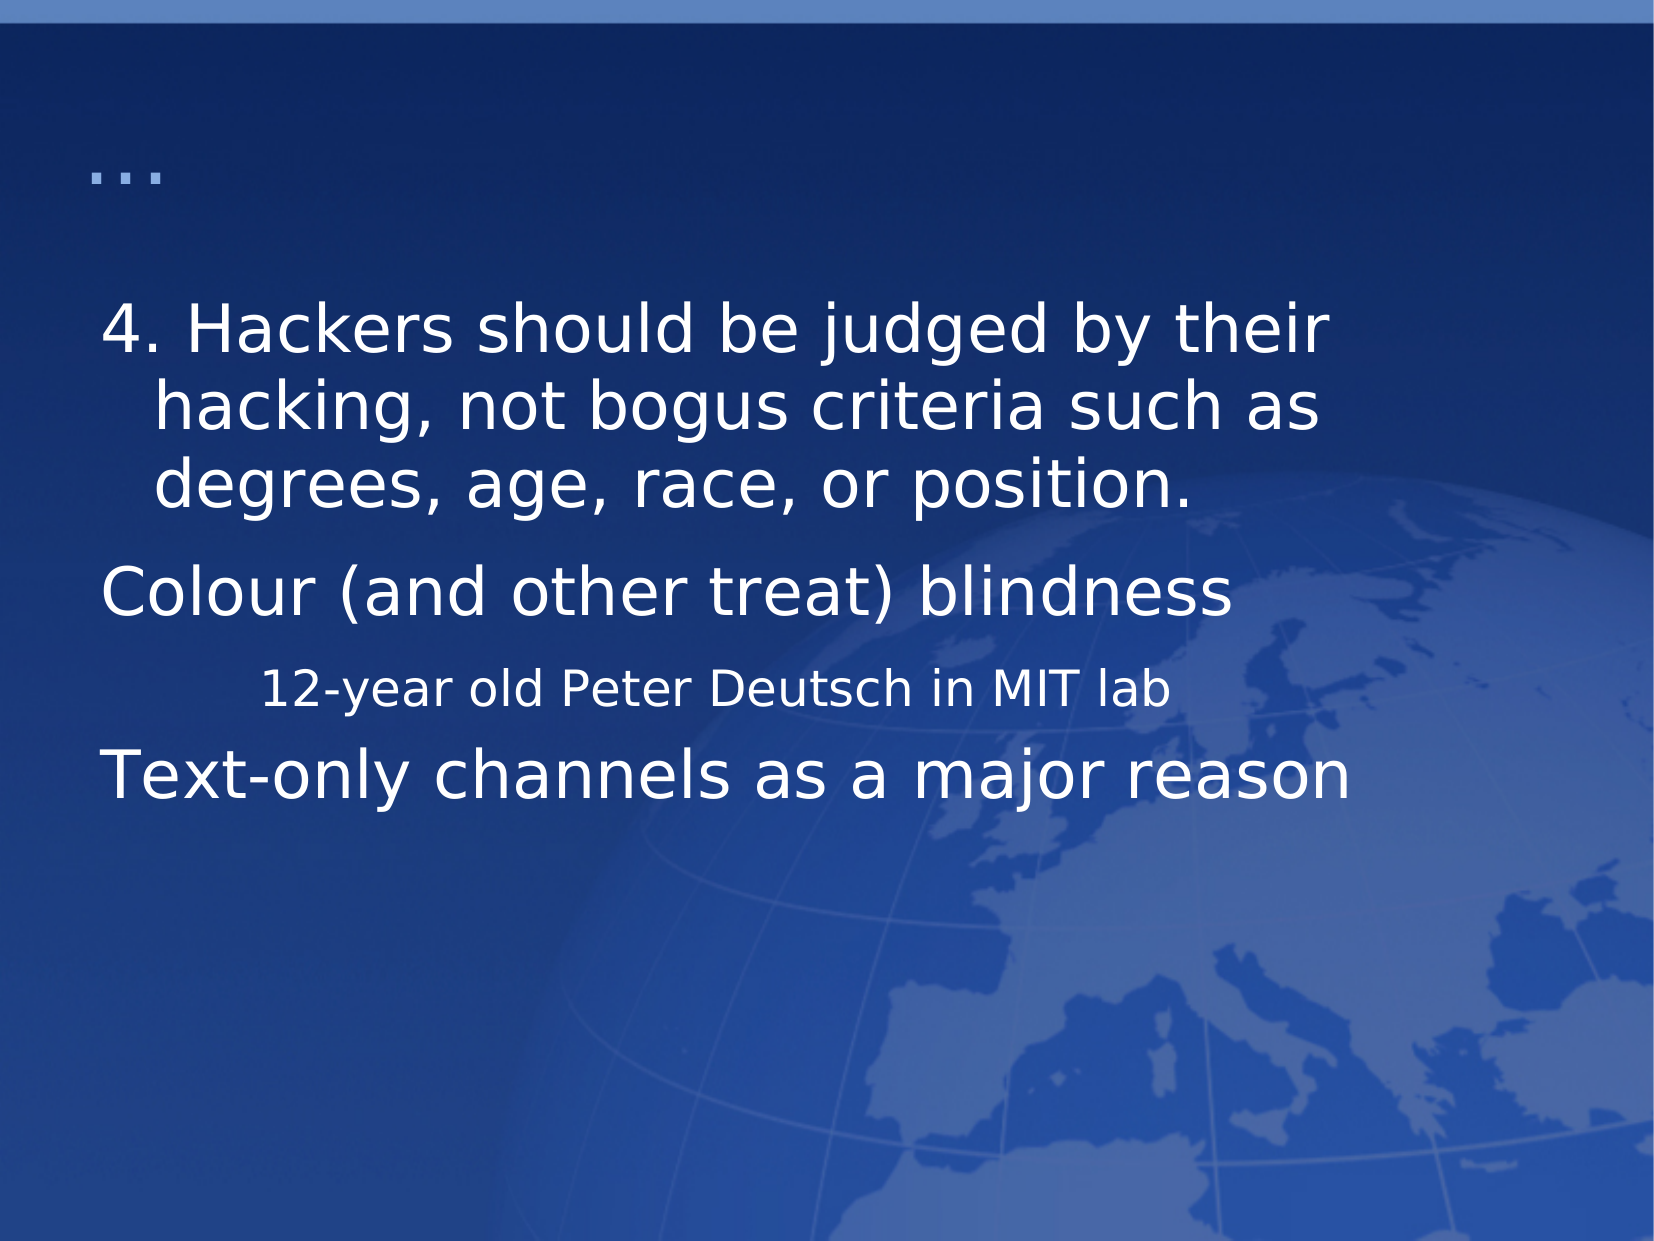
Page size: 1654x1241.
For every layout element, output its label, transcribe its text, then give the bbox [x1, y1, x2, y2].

list 4. Hackers should be judged by their hacking, not bogus criteria such as degrees, age, race, or position. Colour (and other treat) blindness 12-year old Peter Deutsch in MIT lab Text-only channels as a major reason [82, 290, 1571, 1094]
title ... [82, 56, 1571, 250]
picture [0, 0, 1654, 1241]
